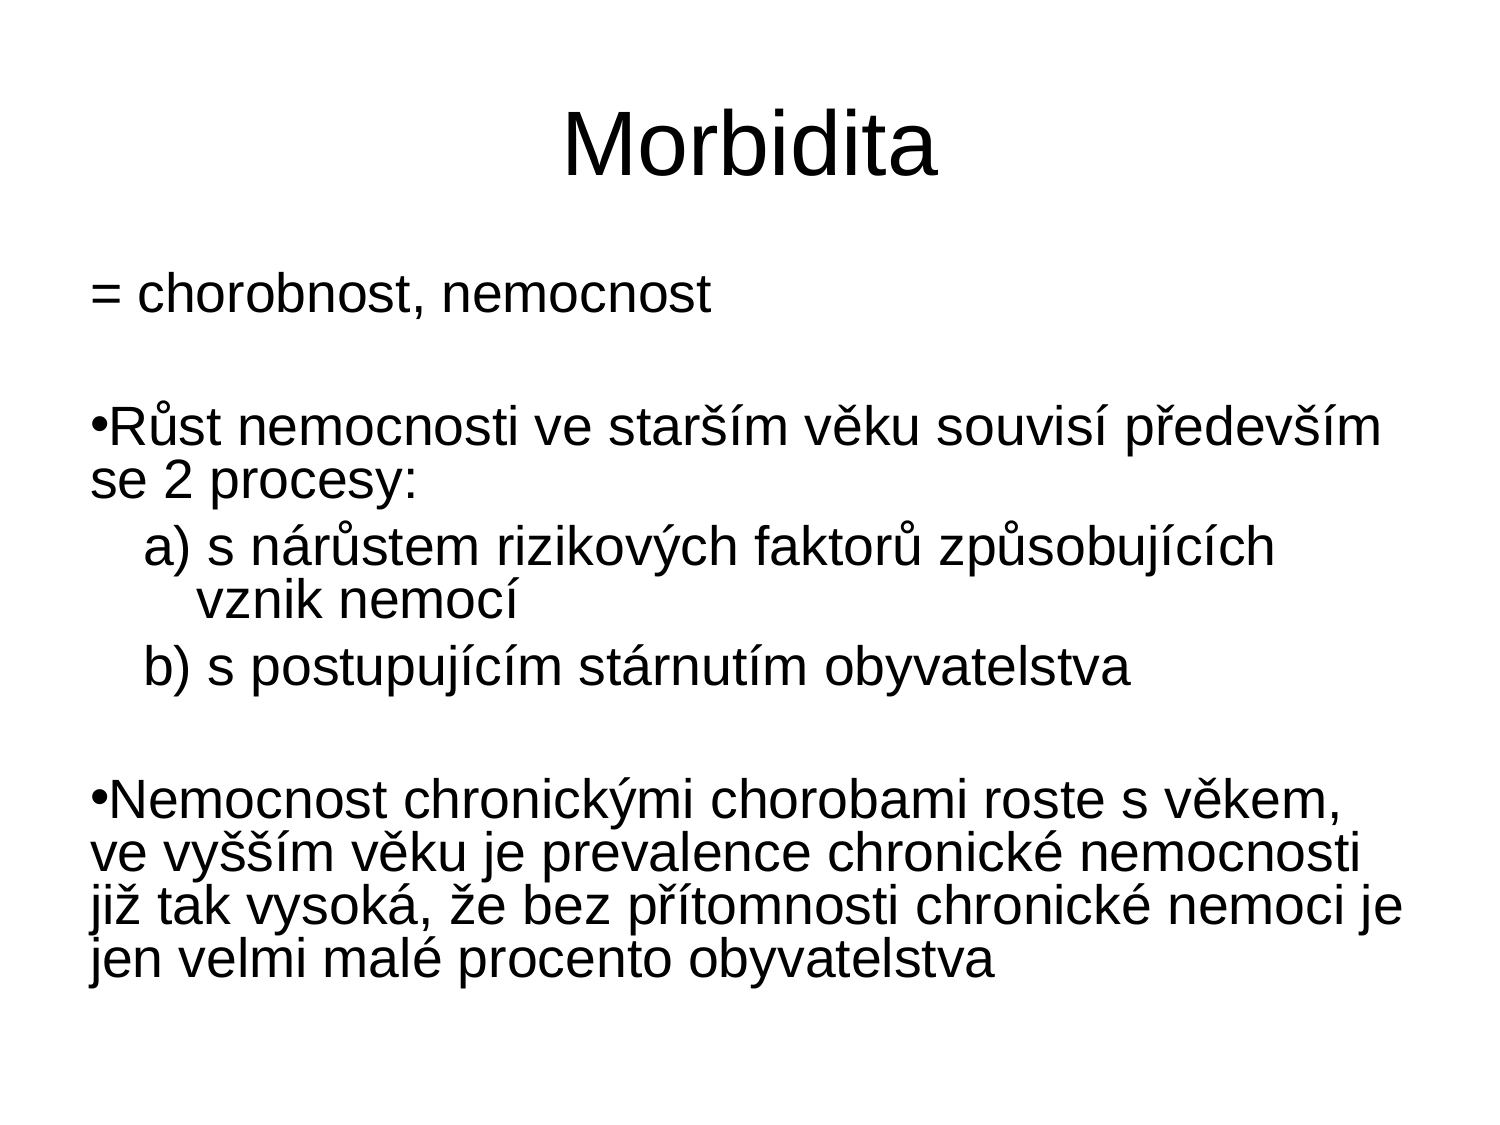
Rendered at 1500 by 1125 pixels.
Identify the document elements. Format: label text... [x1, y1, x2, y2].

title Morbidita [75, 45, 1426, 233]
list = chorobnost, nemocnost Růst nemocnosti ve starším věku souvisí především se 2 procesy: a) s nárůstem rizikových faktorů způsobujících vznik nemocí b) s postupujícím stárnutím obyvatelstva Nemocnost chronickými chorobami roste s věkem, ve vyšším věku je prevalence chronické nemocnosti již tak vysoká, že bez přítomnosti chronické nemoci je jen velmi malé procento obyvatelstva [75, 262, 1426, 1005]
